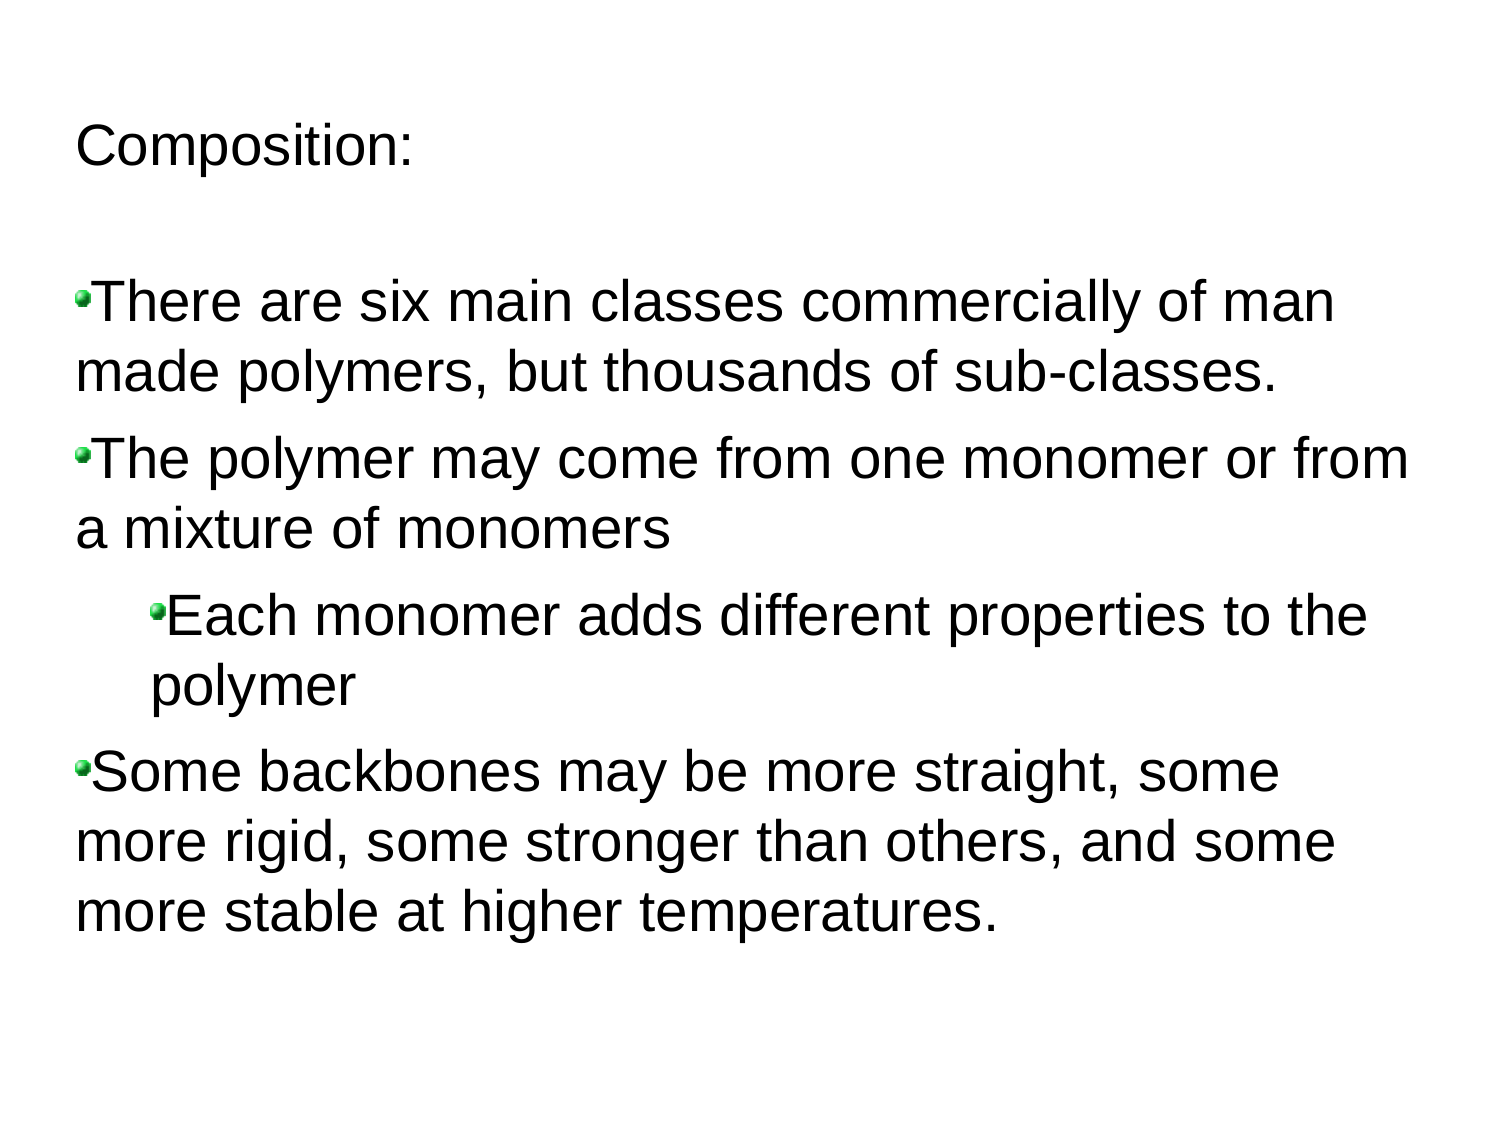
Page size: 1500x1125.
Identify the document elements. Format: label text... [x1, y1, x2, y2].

subtitle Composition: There are six main classes commercially of man made polymers, but thousands of sub-classes. The polymer may come from one monomer or from a mixture of monomers Each monomer adds different properties to the polymer Some backbones may be more straight, some more rigid, some stronger than others, and some more stable at higher temperatures. [75, 45, 1426, 1005]
